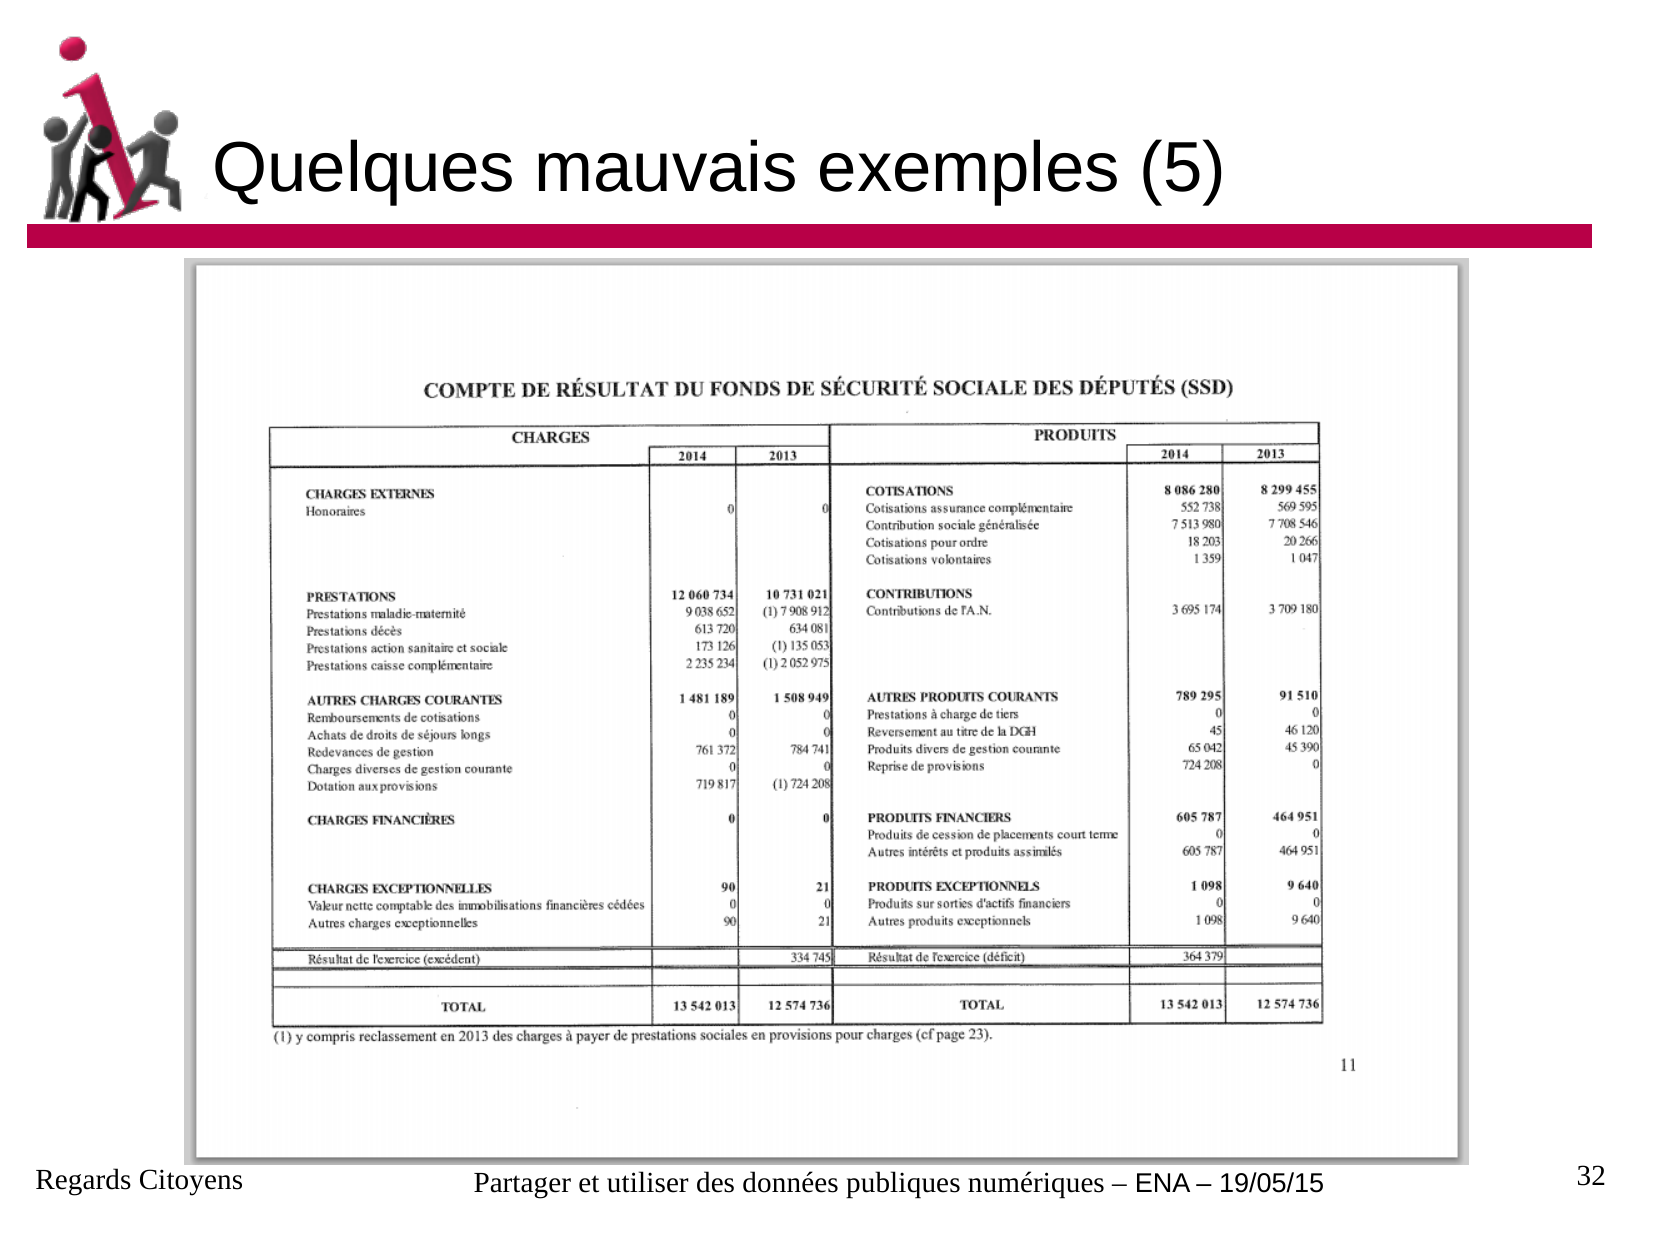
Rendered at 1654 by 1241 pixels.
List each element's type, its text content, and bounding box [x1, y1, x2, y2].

picture [27, 31, 208, 224]
title Quelques mauvais exemples (5) [213, 70, 1648, 264]
picture [184, 258, 1469, 1165]
